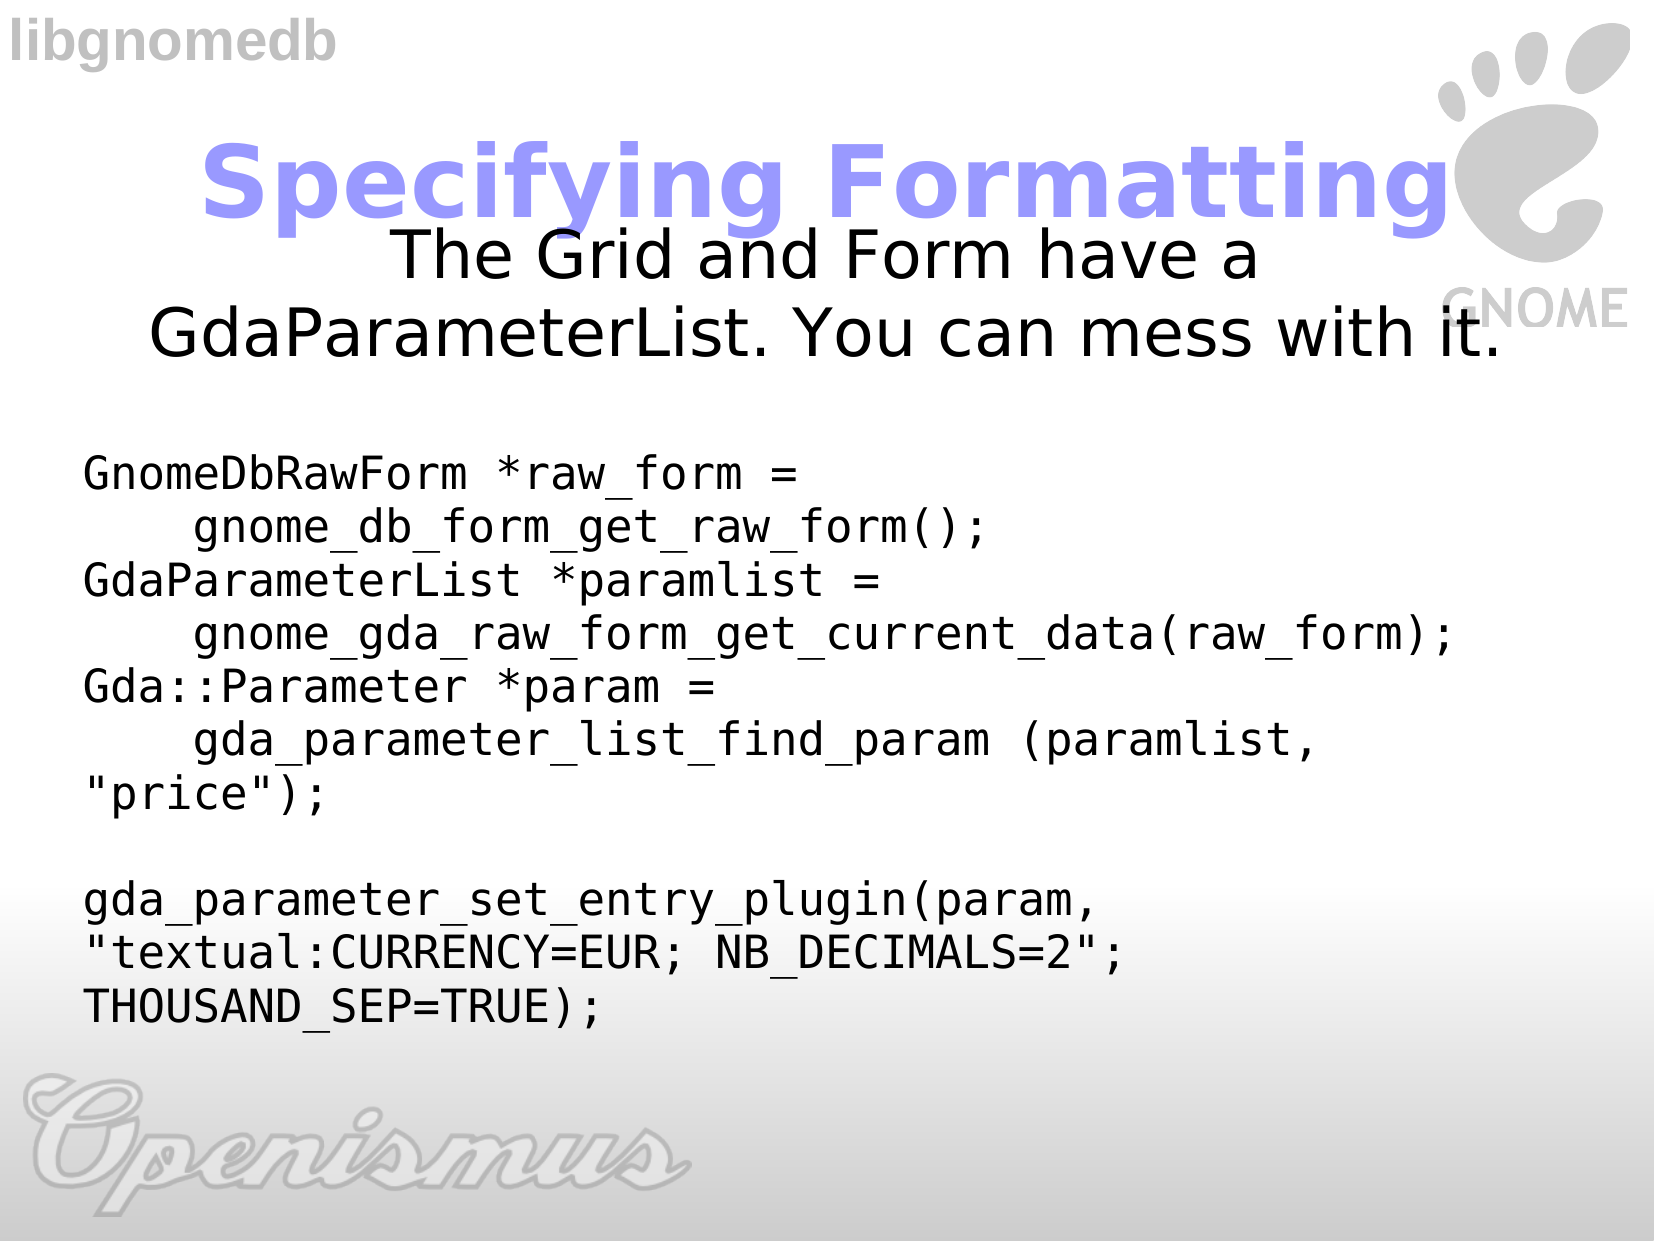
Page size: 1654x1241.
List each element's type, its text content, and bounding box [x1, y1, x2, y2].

picture [23, 1073, 692, 1217]
picture [1438, 23, 1630, 327]
title Specifying Formatting [82, 116, 1571, 238]
subtitle The Grid and Form have a GdaParameterList. You can mess with it. GnomeDbRawForm *raw_form = gnome_db_form_get_raw_form(); GdaParameterList *paramlist = gnome_gda_raw_form_get_current_data(raw_form); Gda::Parameter *param = gda_parameter_list_find_param (paramlist, "price"); gda_parameter_set_entry_plugin(param, "textual:CURRENCY=EUR; NB_DECIMALS=2"; THOUSAND_SEP=TRUE); [82, 238, 1571, 1161]
